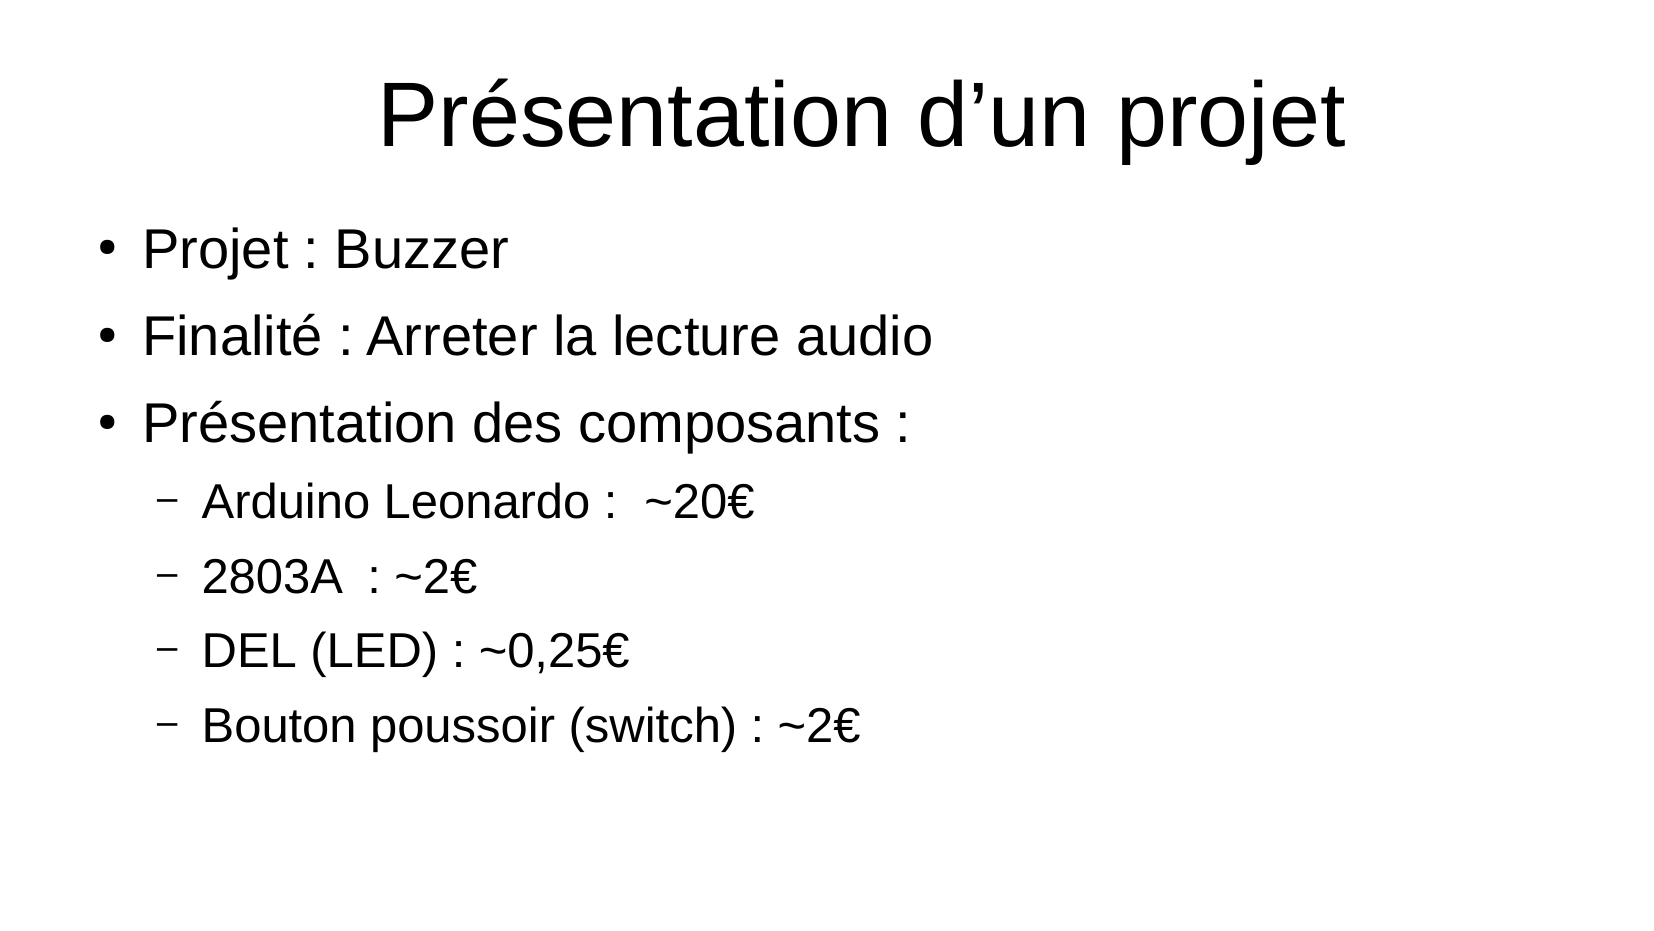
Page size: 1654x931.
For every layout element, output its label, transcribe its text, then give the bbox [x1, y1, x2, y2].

list Projet : Buzzer Finalité : Arreter la lecture audio Présentation des composants : Arduino Leonardo : ~20€ 2803A : ~2€ DEL (LED) : ~0,25€ Bouton poussoir (switch) : ~2€ [82, 217, 1571, 758]
title Présentation d’un projet [82, 37, 1571, 193]
